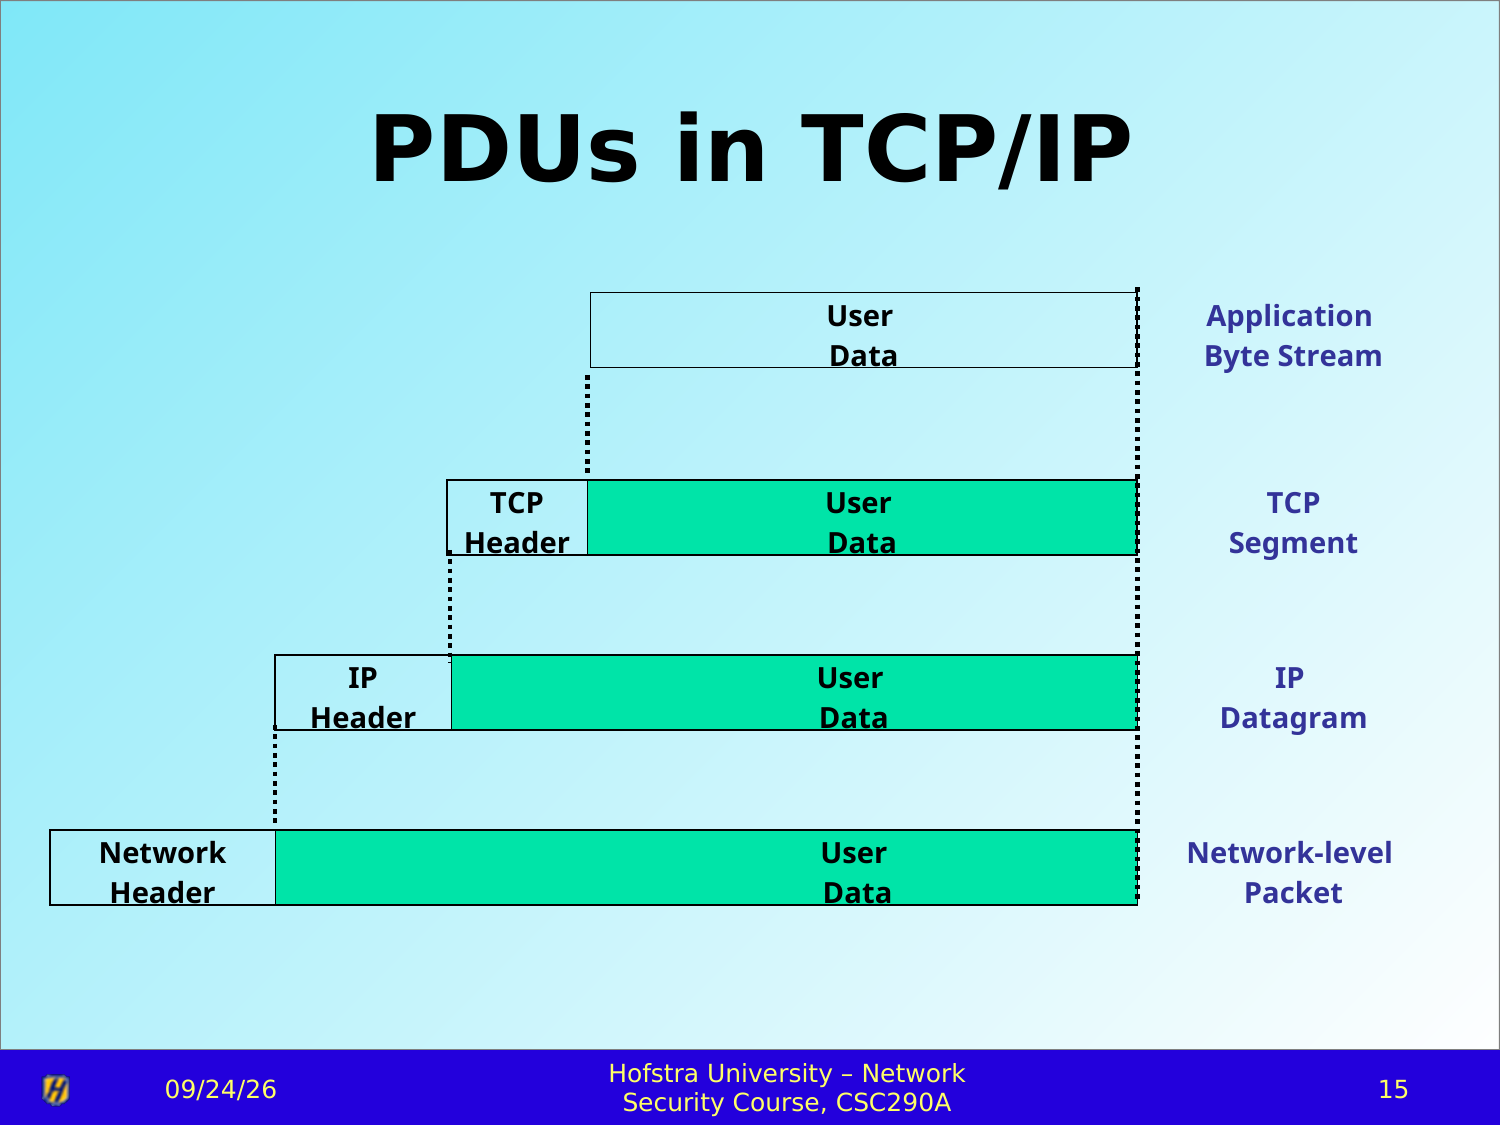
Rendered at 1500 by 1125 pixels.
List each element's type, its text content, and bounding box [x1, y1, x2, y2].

text_box IP Datagram [1137, 649, 1450, 745]
text_box TCP Segment [1137, 474, 1450, 570]
picture [37, 1072, 76, 1110]
text_box User Data [596, 287, 1132, 383]
text_box User Data [587, 824, 1128, 920]
title PDUs in TCP/IP [112, 85, 1391, 212]
text_box Application Byte Stream [1137, 287, 1450, 383]
text_box TCP Header [448, 474, 586, 570]
text_box User Data [593, 474, 1132, 570]
text_box Network-level Packet [1137, 824, 1450, 920]
text_box IP Header [276, 649, 450, 745]
text_box User Data [624, 649, 1084, 745]
text_box Network Header [52, 824, 273, 920]
